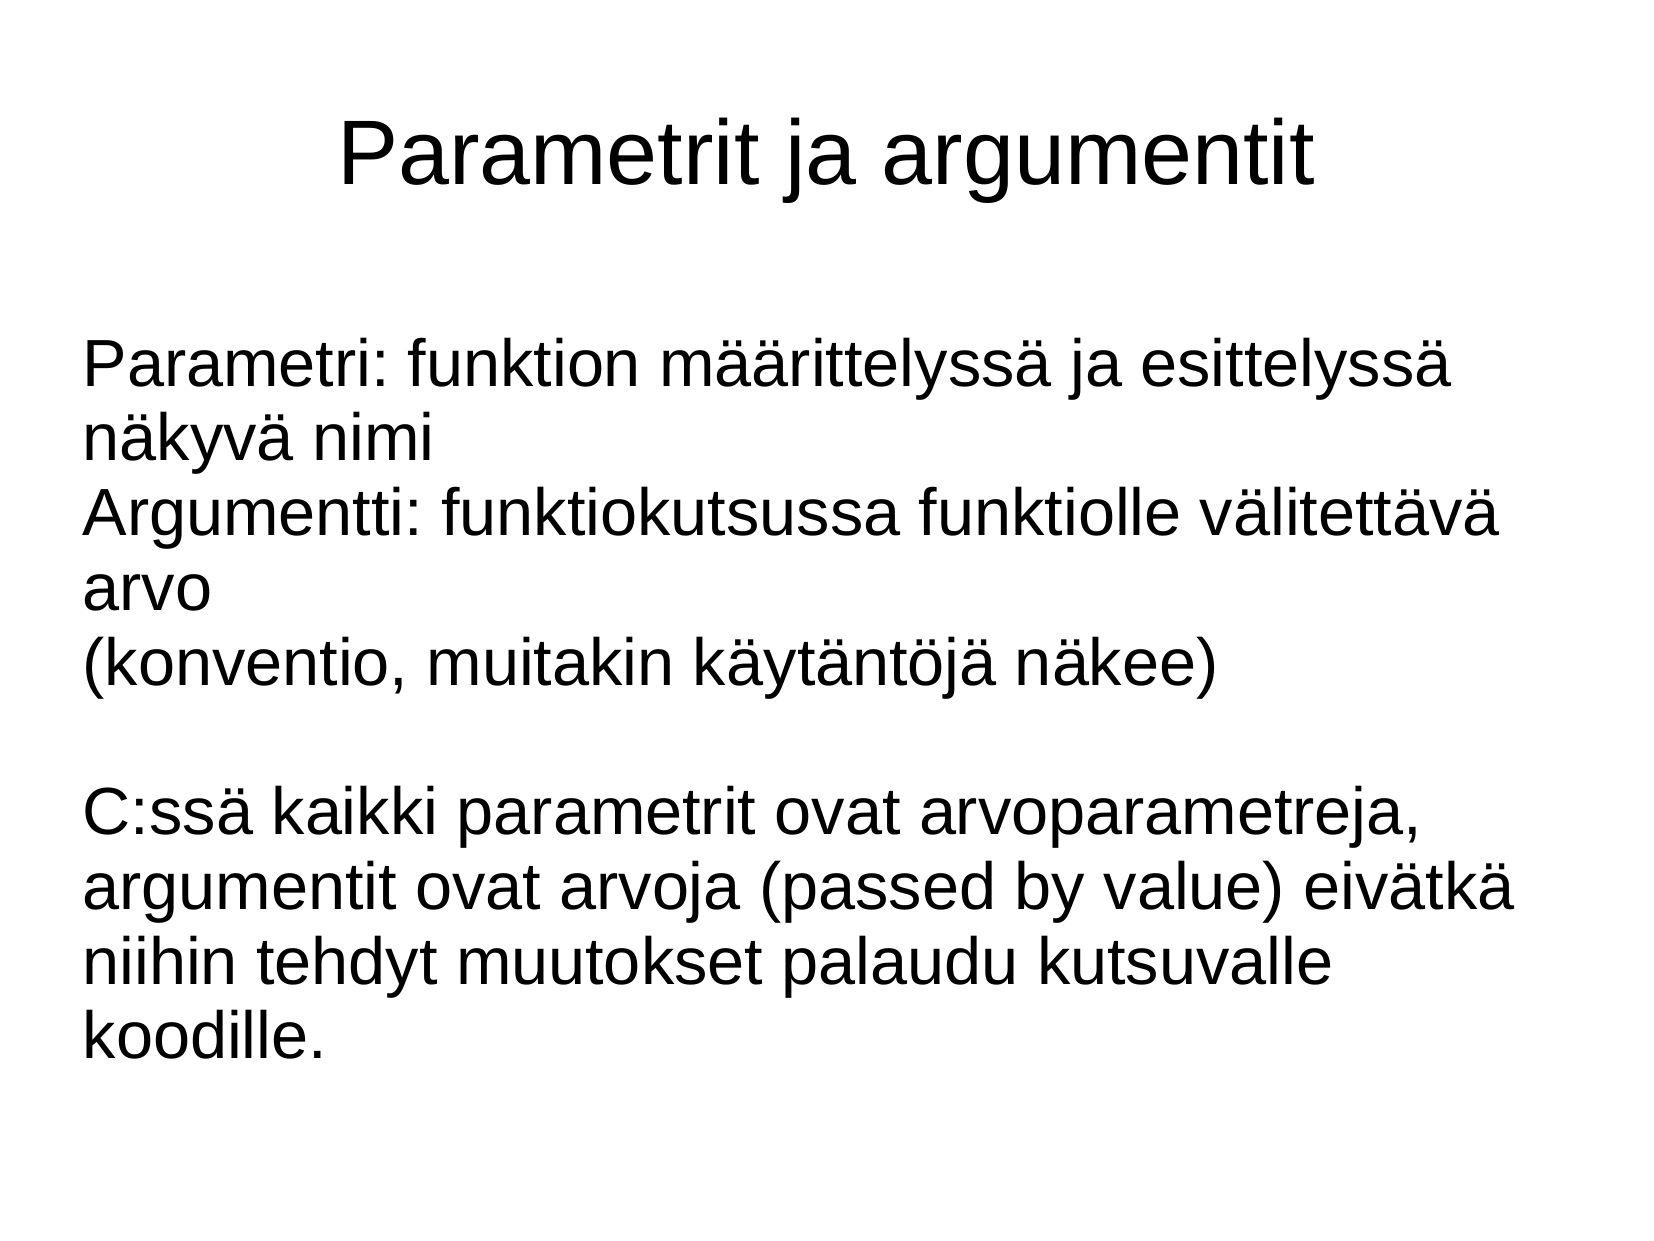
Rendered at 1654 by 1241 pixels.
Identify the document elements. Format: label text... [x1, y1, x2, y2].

subtitle Parametri: funktion määrittelyssä ja esittelyssä näkyvä nimi Argumentti: funktiokutsussa funktiolle välitettävä arvo (konventio, muitakin käytäntöjä näkee) C:ssä kaikki parametrit ovat arvoparametreja, argumentit ovat arvoja (passed by value) eivätkä niihin tehdyt muutokset palaudu kutsuvalle koodille. [82, 297, 1571, 1102]
title Parametrit ja argumentit [82, 56, 1571, 250]
